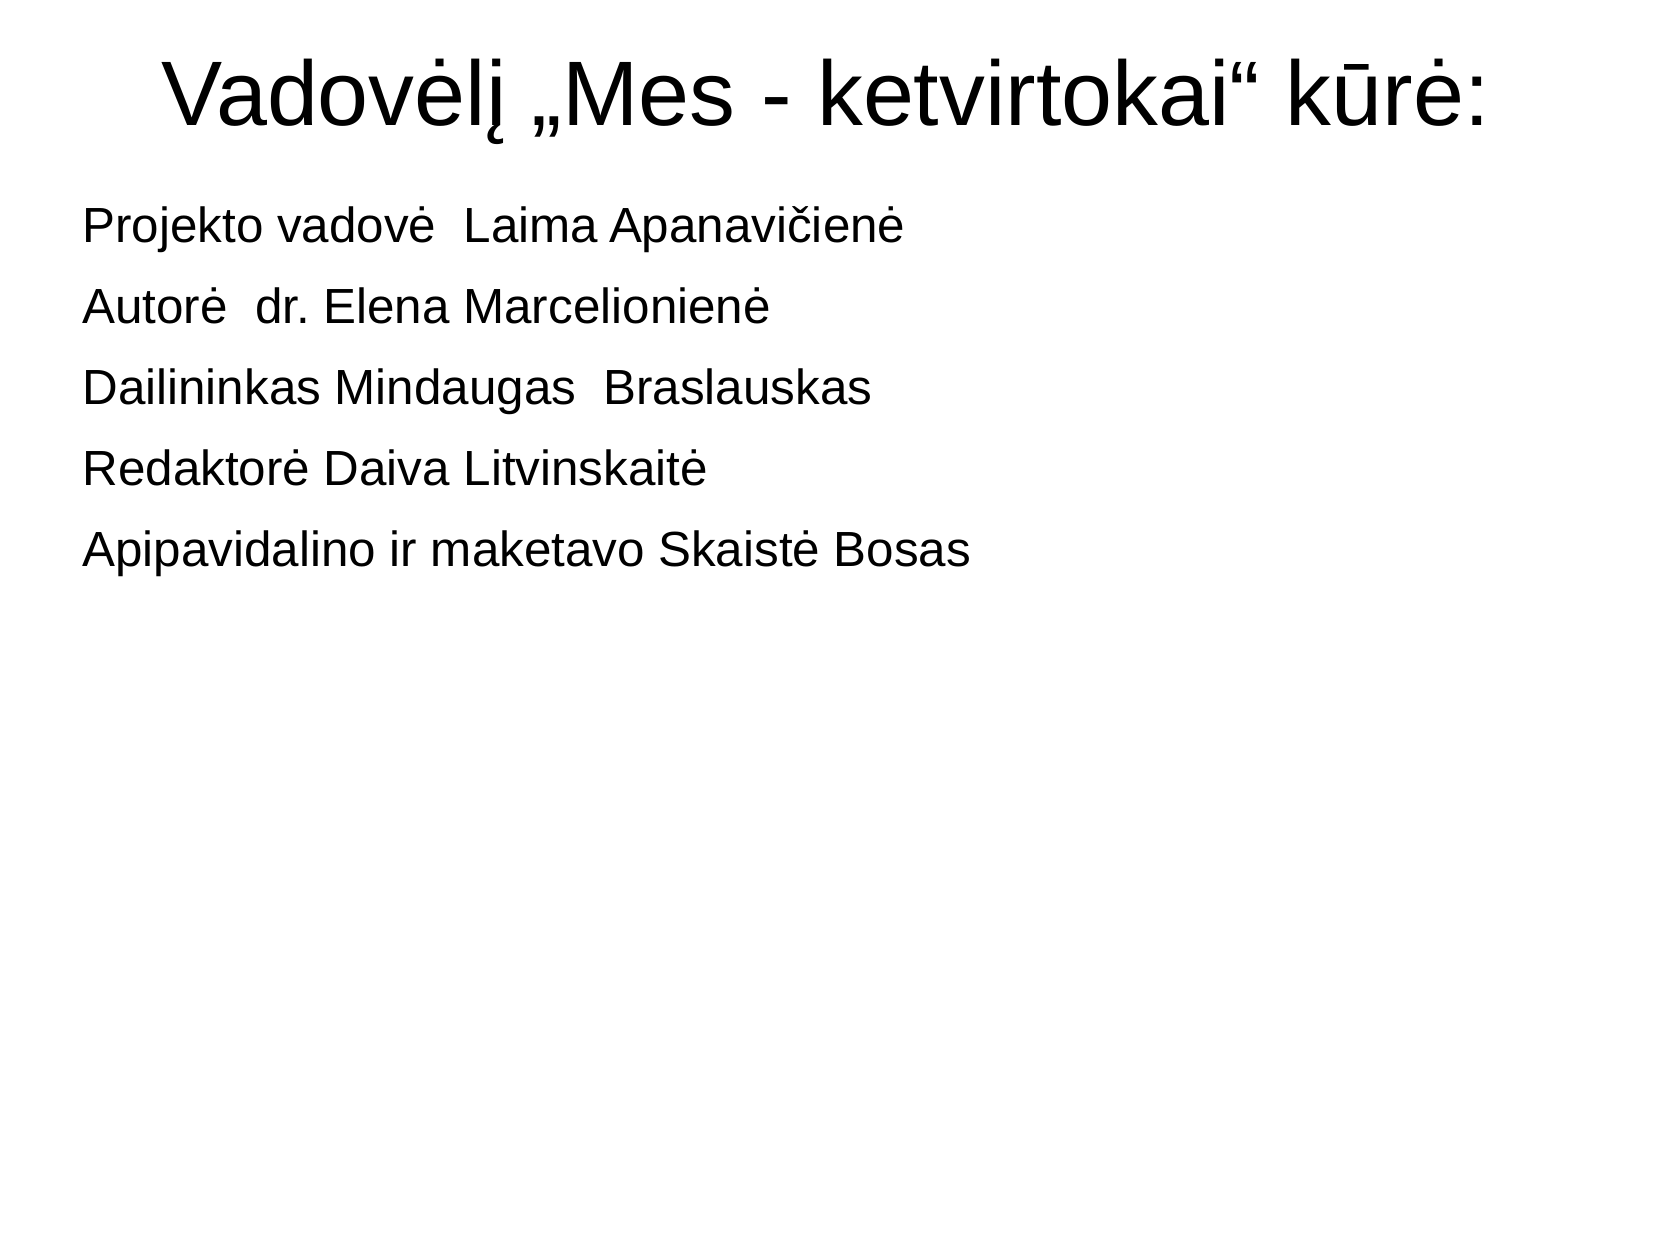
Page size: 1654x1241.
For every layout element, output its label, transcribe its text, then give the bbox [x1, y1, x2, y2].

list Projekto vadovė Laima Apanavičienė Autorė dr. Elena Marcelionienė Dailininkas Mindaugas Braslauskas Redaktorė Daiva Litvinskaitė Apipavidalino ir maketavo Skaistė Bosas [82, 193, 1571, 953]
title Vadovėlį „Mes - ketvirtokai“ kūrė: [82, 16, 1571, 161]
